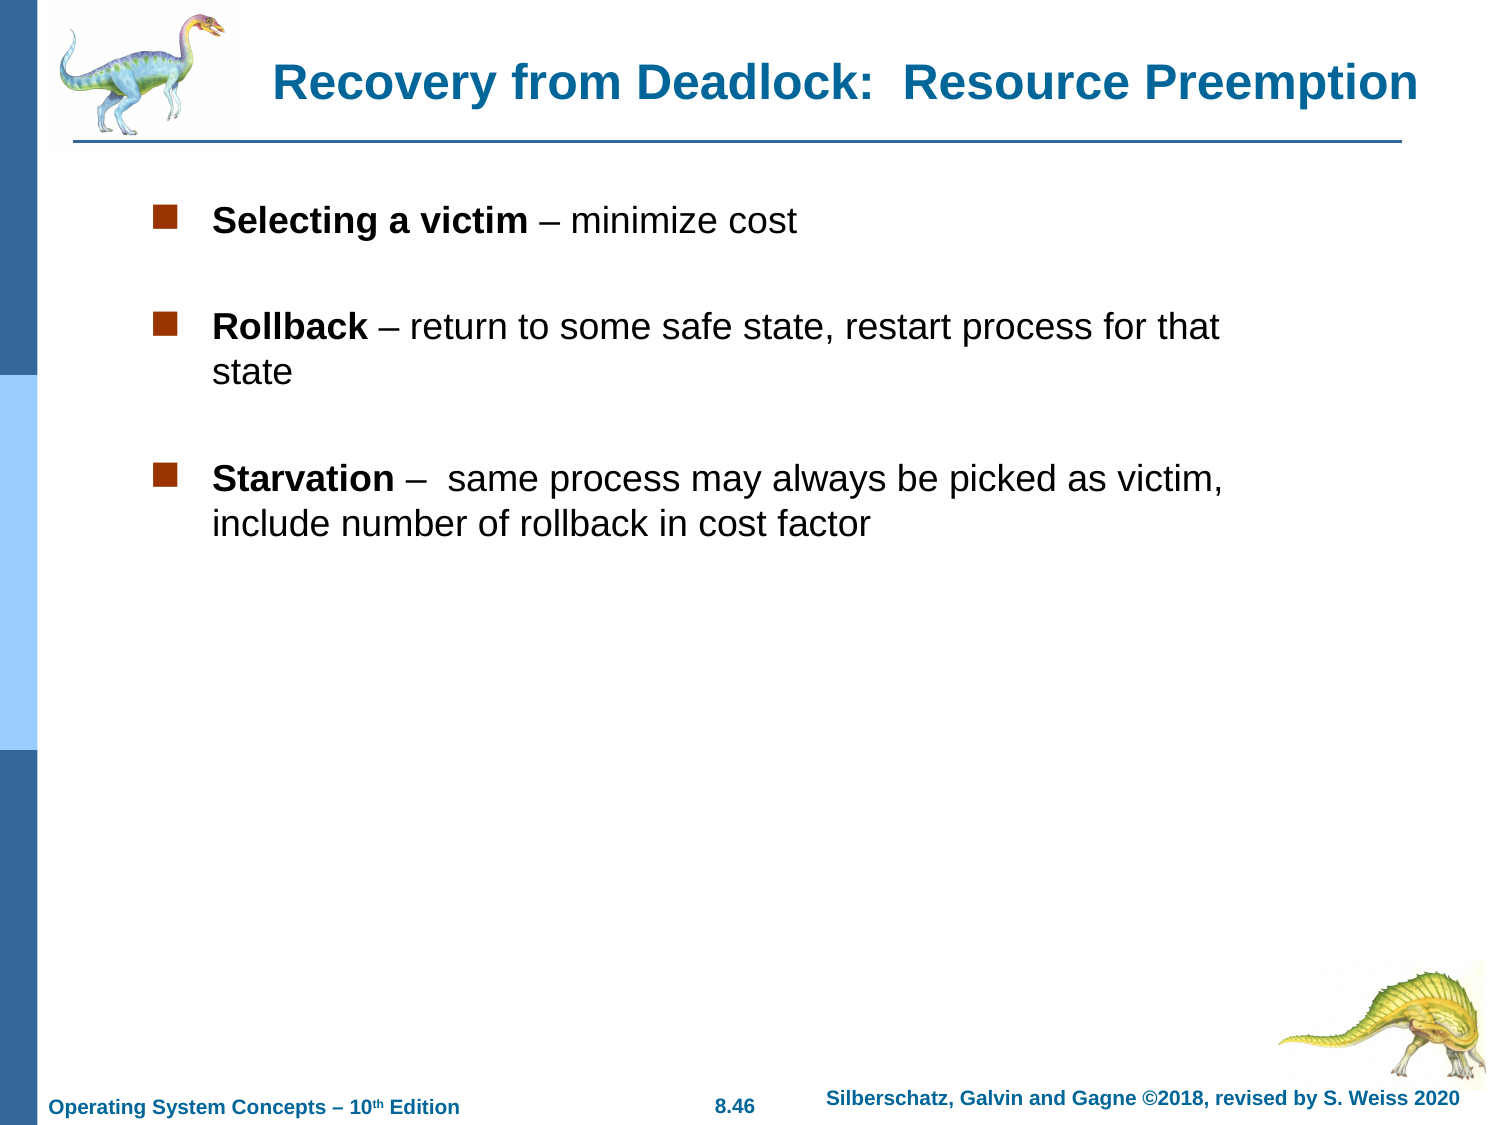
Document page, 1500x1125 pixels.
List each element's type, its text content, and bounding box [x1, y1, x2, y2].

list Selecting a victim – minimize cost Rollback – return to some safe state, restart process for that state Starvation – same process may always be picked as victim, include number of rollback in cost factor [140, 188, 1257, 925]
picture [46, 0, 243, 149]
title Recovery from Deadlock: Resource Preemption [188, 41, 1500, 117]
picture [1275, 959, 1486, 1095]
